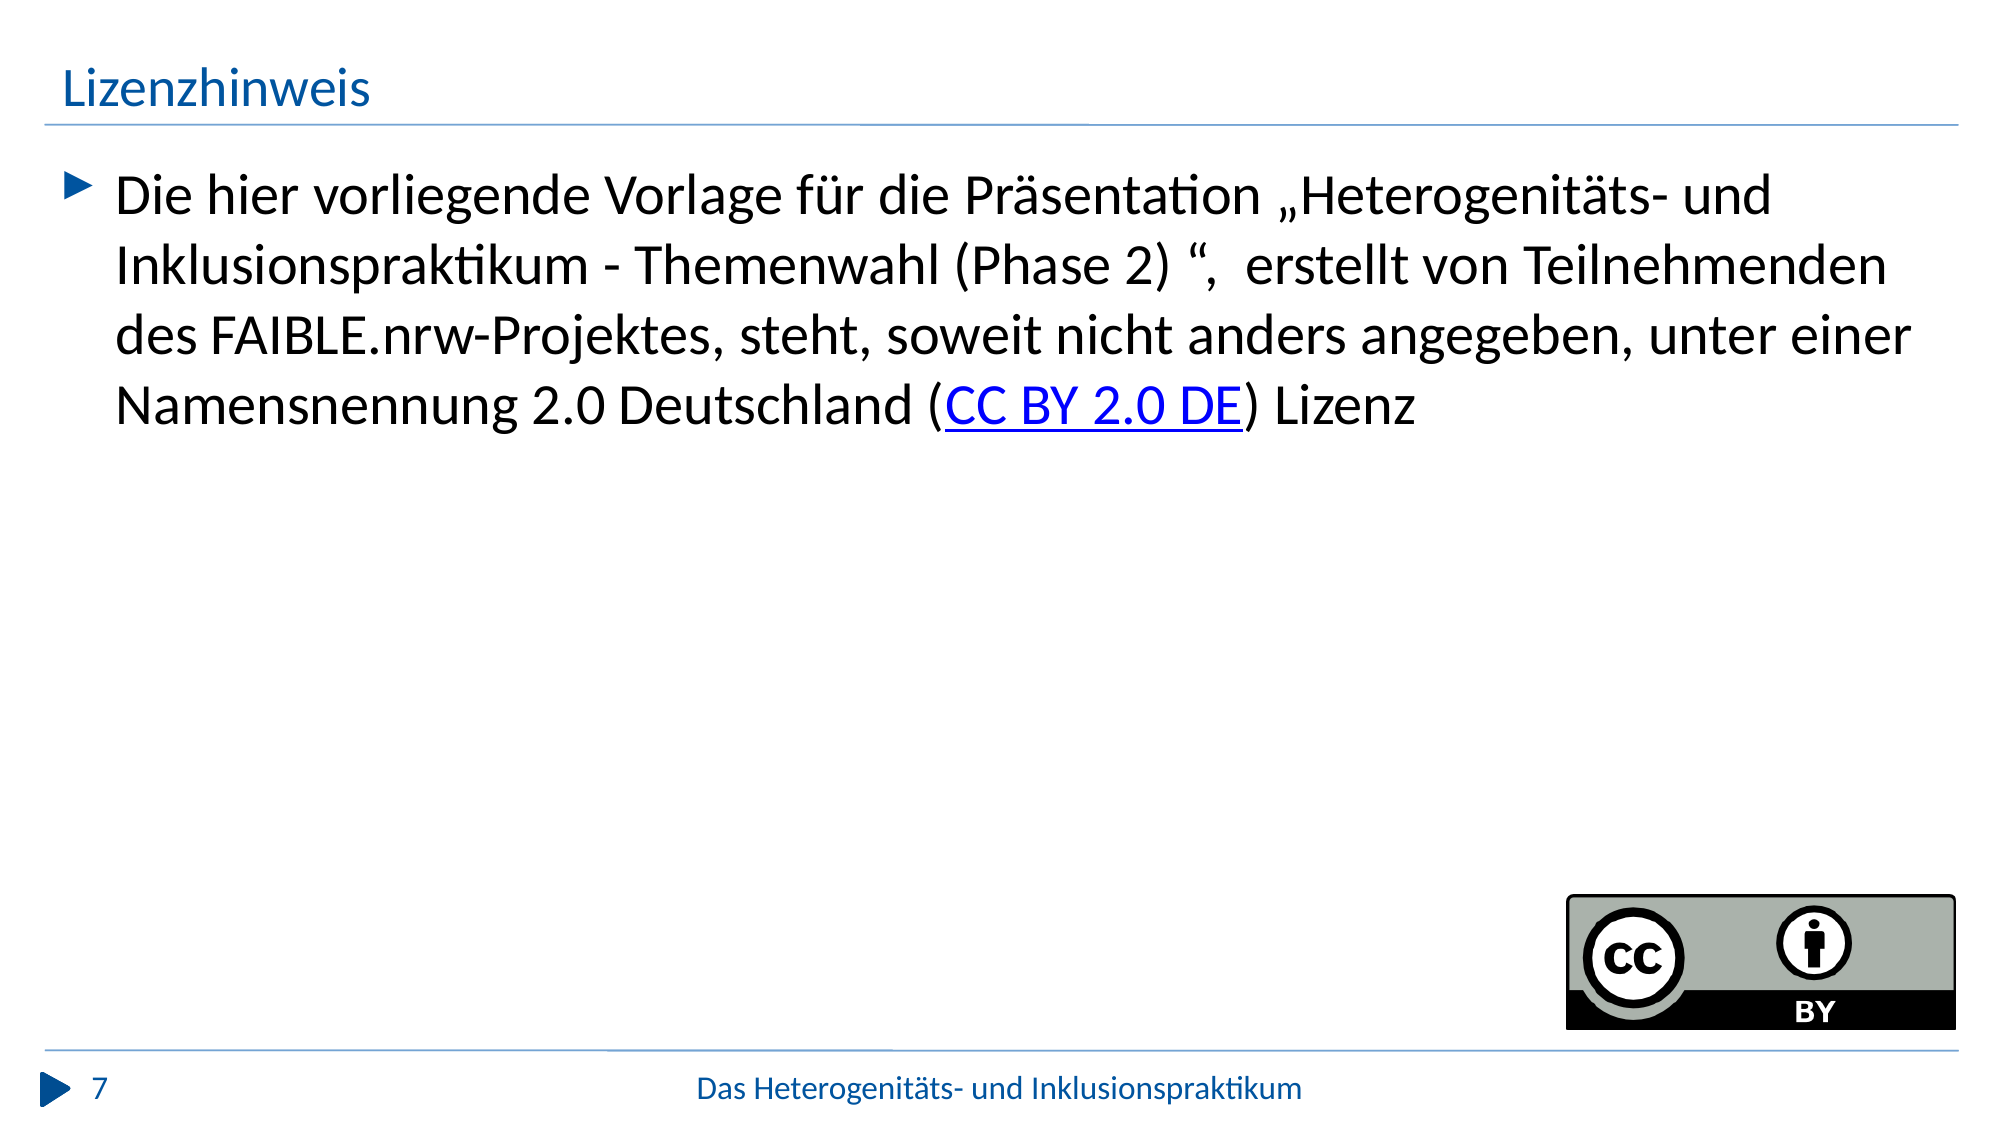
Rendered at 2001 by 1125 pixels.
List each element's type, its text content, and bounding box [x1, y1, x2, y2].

title Lizenzhinweis [47, 42, 1959, 125]
picture [1566, 894, 1956, 1030]
list Die hier vorliegende Vorlage für die Präsentation „Heterogenitäts- und Inklusionspraktikum - Themenwahl (Phase 2) “, erstellt von Teilnehmenden des FAIBLE.nrw-Projektes, steht, soweit nicht anders angegeben, unter einer Namensnennung 2.0 Deutschland (CC BY 2.0 DE) Lizenz [44, 149, 1959, 1035]
footer Das Heterogenitäts- und Inklusionspraktikum [488, 1058, 1512, 1119]
